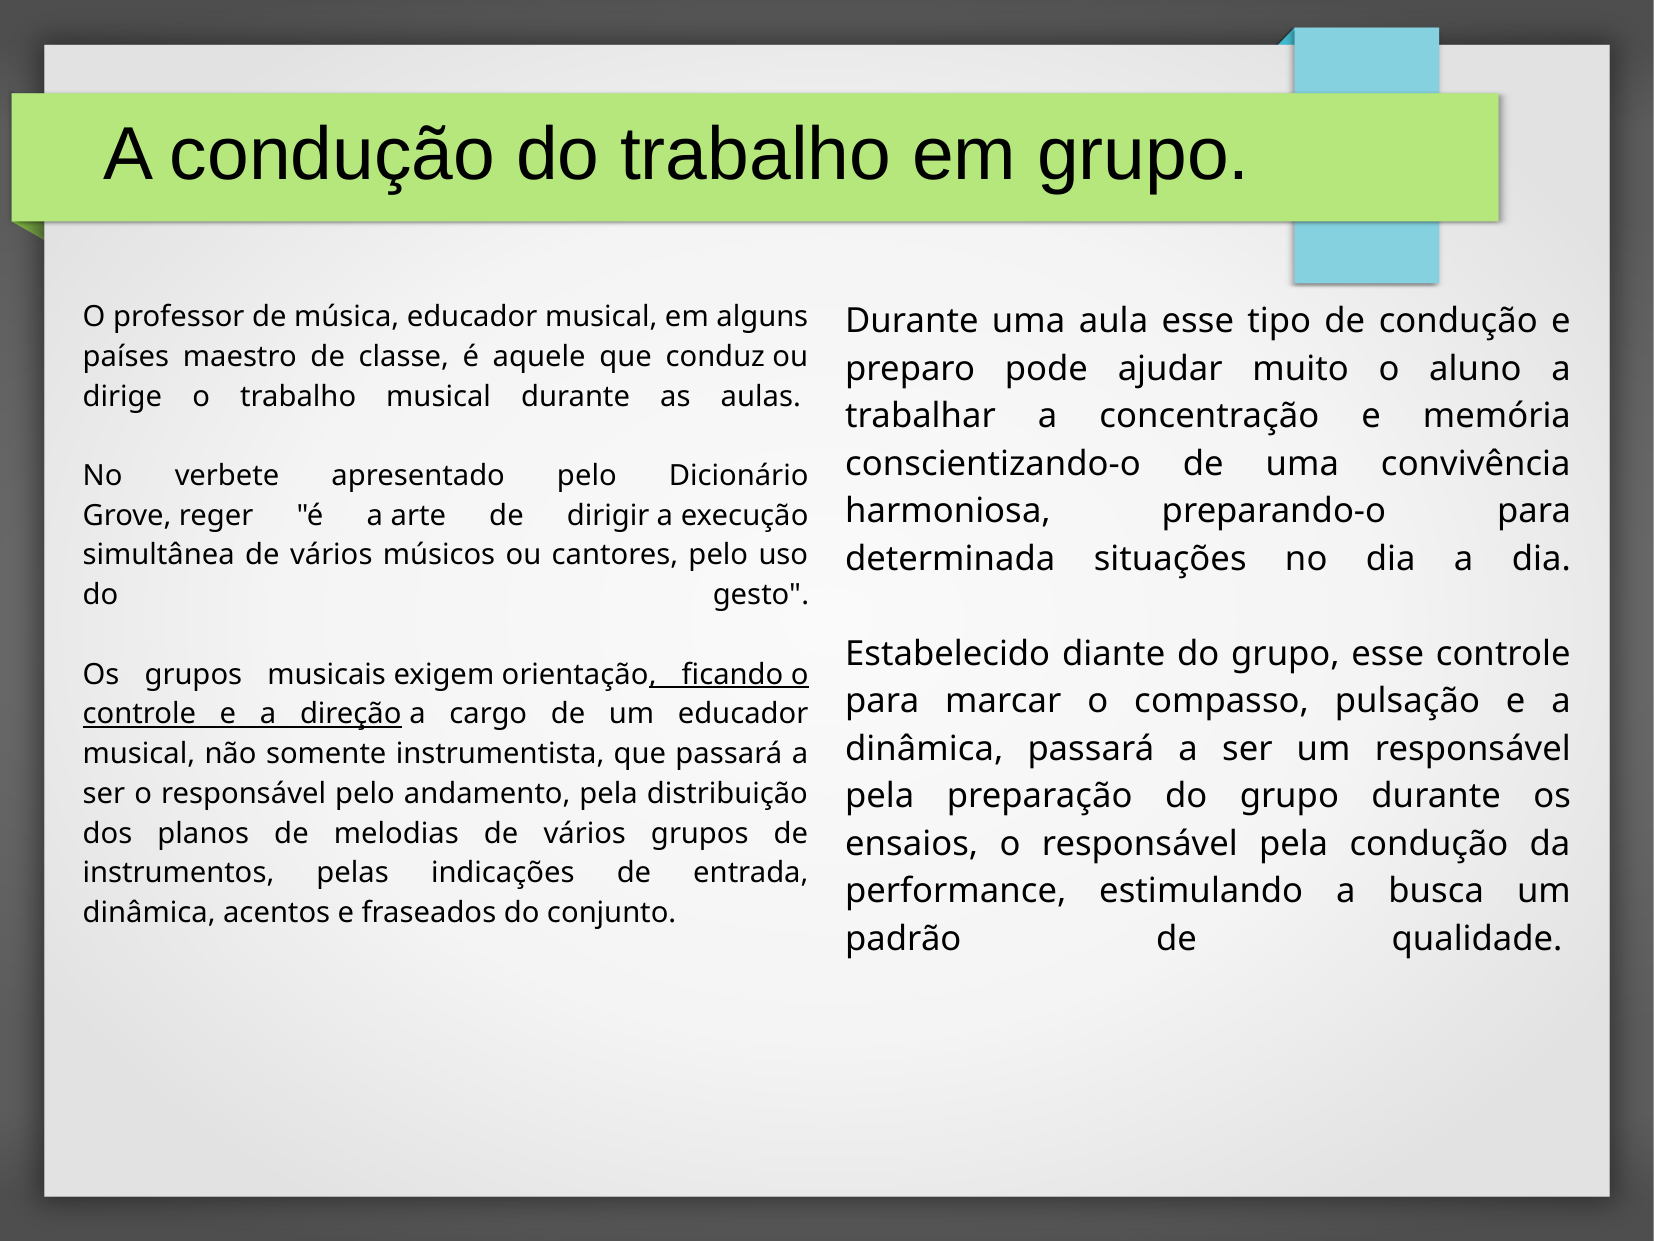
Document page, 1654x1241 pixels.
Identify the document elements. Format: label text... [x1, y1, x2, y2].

list Durante uma aula esse tipo de condução e preparo pode ajudar muito o aluno a trabalhar a concentração e memória conscientizando-o de uma convivência harmoniosa, preparando-o para determinada situações no dia a dia. Estabelecido diante do grupo, esse controle para marcar o compasso, pulsação e a dinâmica, passará a ser um responsável pela preparação do grupo durante os ensaios, o responsável pela condução da performance, estimulando a busca um padrão de qualidade. [845, 295, 1572, 1015]
title A condução do trabalho em grupo. [82, 94, 1264, 213]
picture [0, 0, 1654, 1241]
list O professor de música, educador musical, em alguns países maestro de classe, é aquele que conduz ou dirige o trabalho musical durante as aulas. No verbete apresentado pelo Dicionário Grove, reger "é a arte de dirigir a execução simultânea de vários músicos ou cantores, pelo uso do gesto". Os grupos musicais exigem orientação, ficando o controle e a direção a cargo de um educador musical, não somente instrumentista, que passará a ser o responsável pelo andamento, pela distribuição dos planos de melodias de vários grupos de instrumentos, pelas indicações de entrada, dinâmica, acentos e fraseados do conjunto. [82, 295, 809, 1015]
